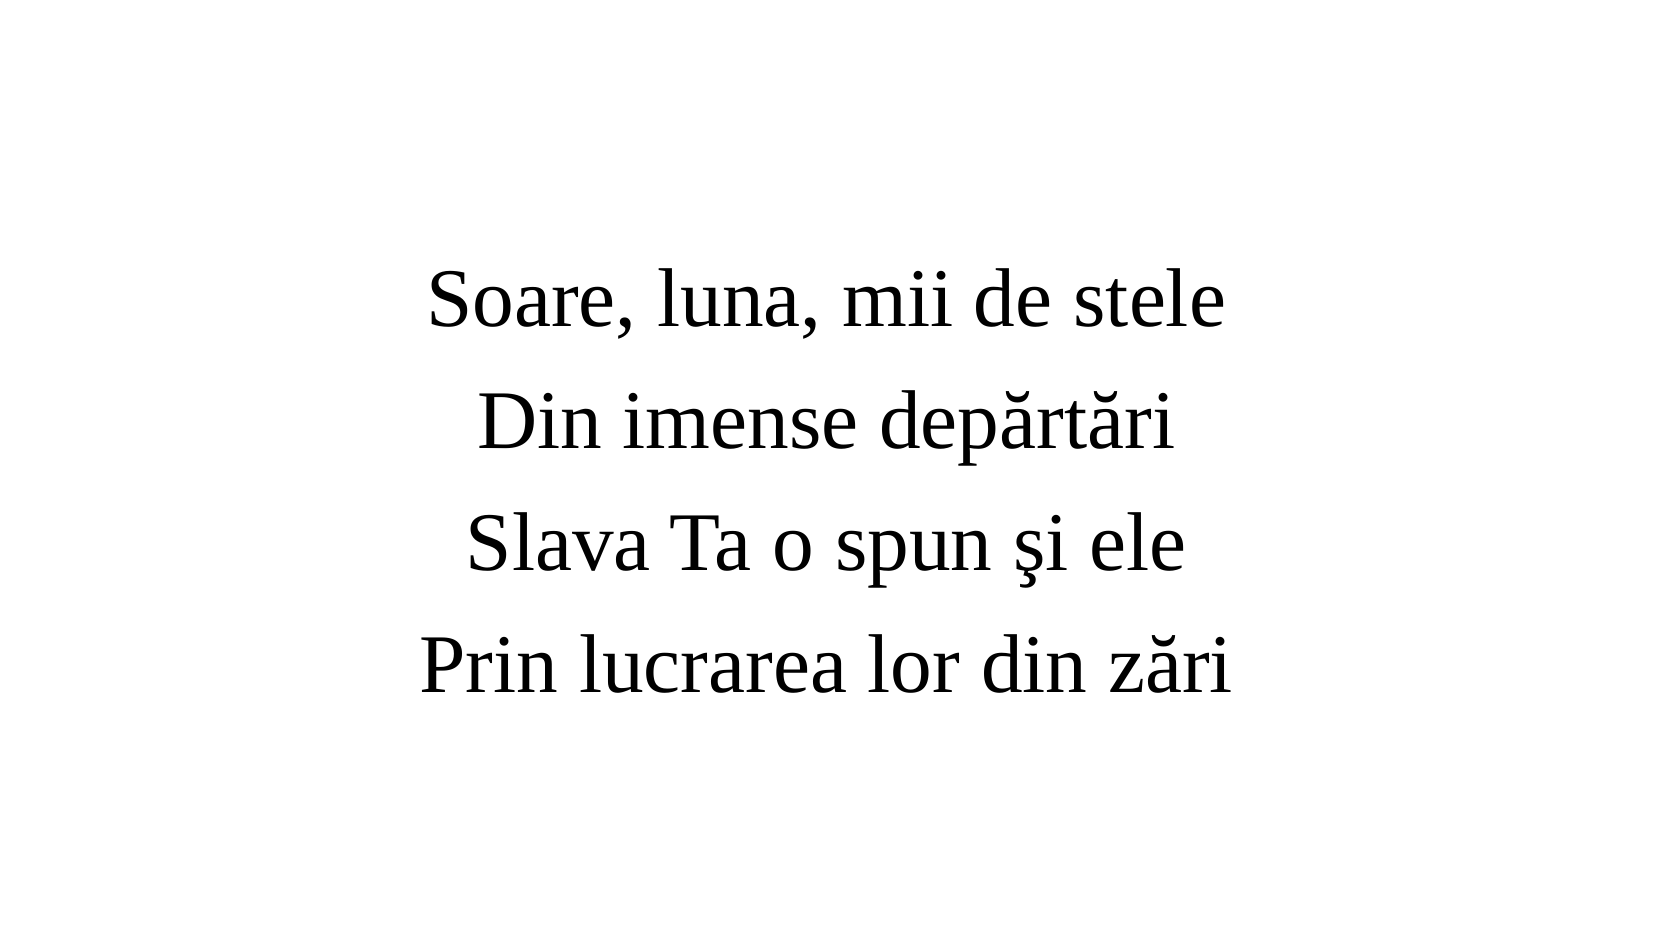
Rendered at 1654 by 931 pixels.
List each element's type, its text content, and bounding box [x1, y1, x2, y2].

subtitle Soare, luna, mii de stele Din imense depărtări Slava Ta o spun şi ele Prin lucrarea lor din zări [70, 239, 1583, 713]
